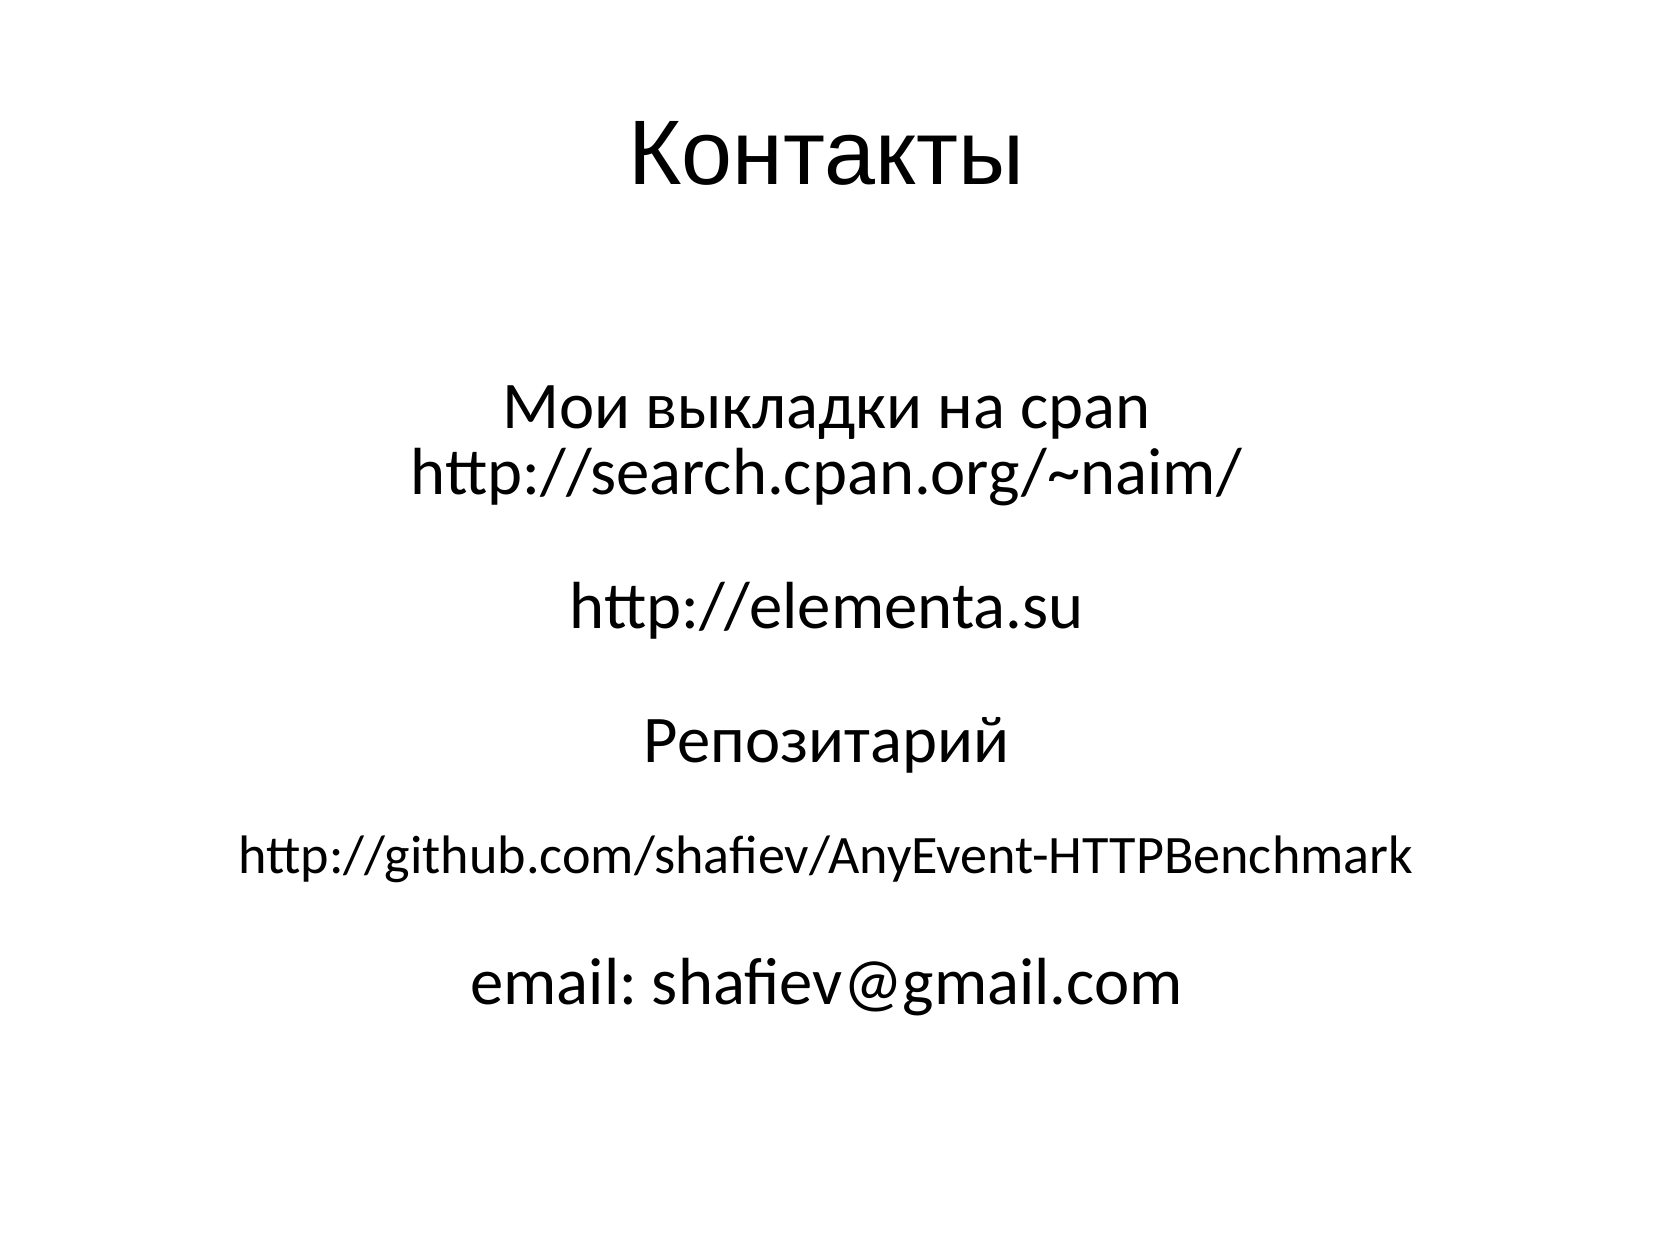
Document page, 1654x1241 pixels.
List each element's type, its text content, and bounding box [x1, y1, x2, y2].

title Контакты [82, 56, 1571, 250]
subtitle Мои выкладки на cpan http://search.cpan.org/~naim/ http://elementa.su Репозитарий http://github.com/shafiev/AnyEvent-HTTPBenchmark email: shafiev@gmail.com [82, 297, 1571, 1102]
